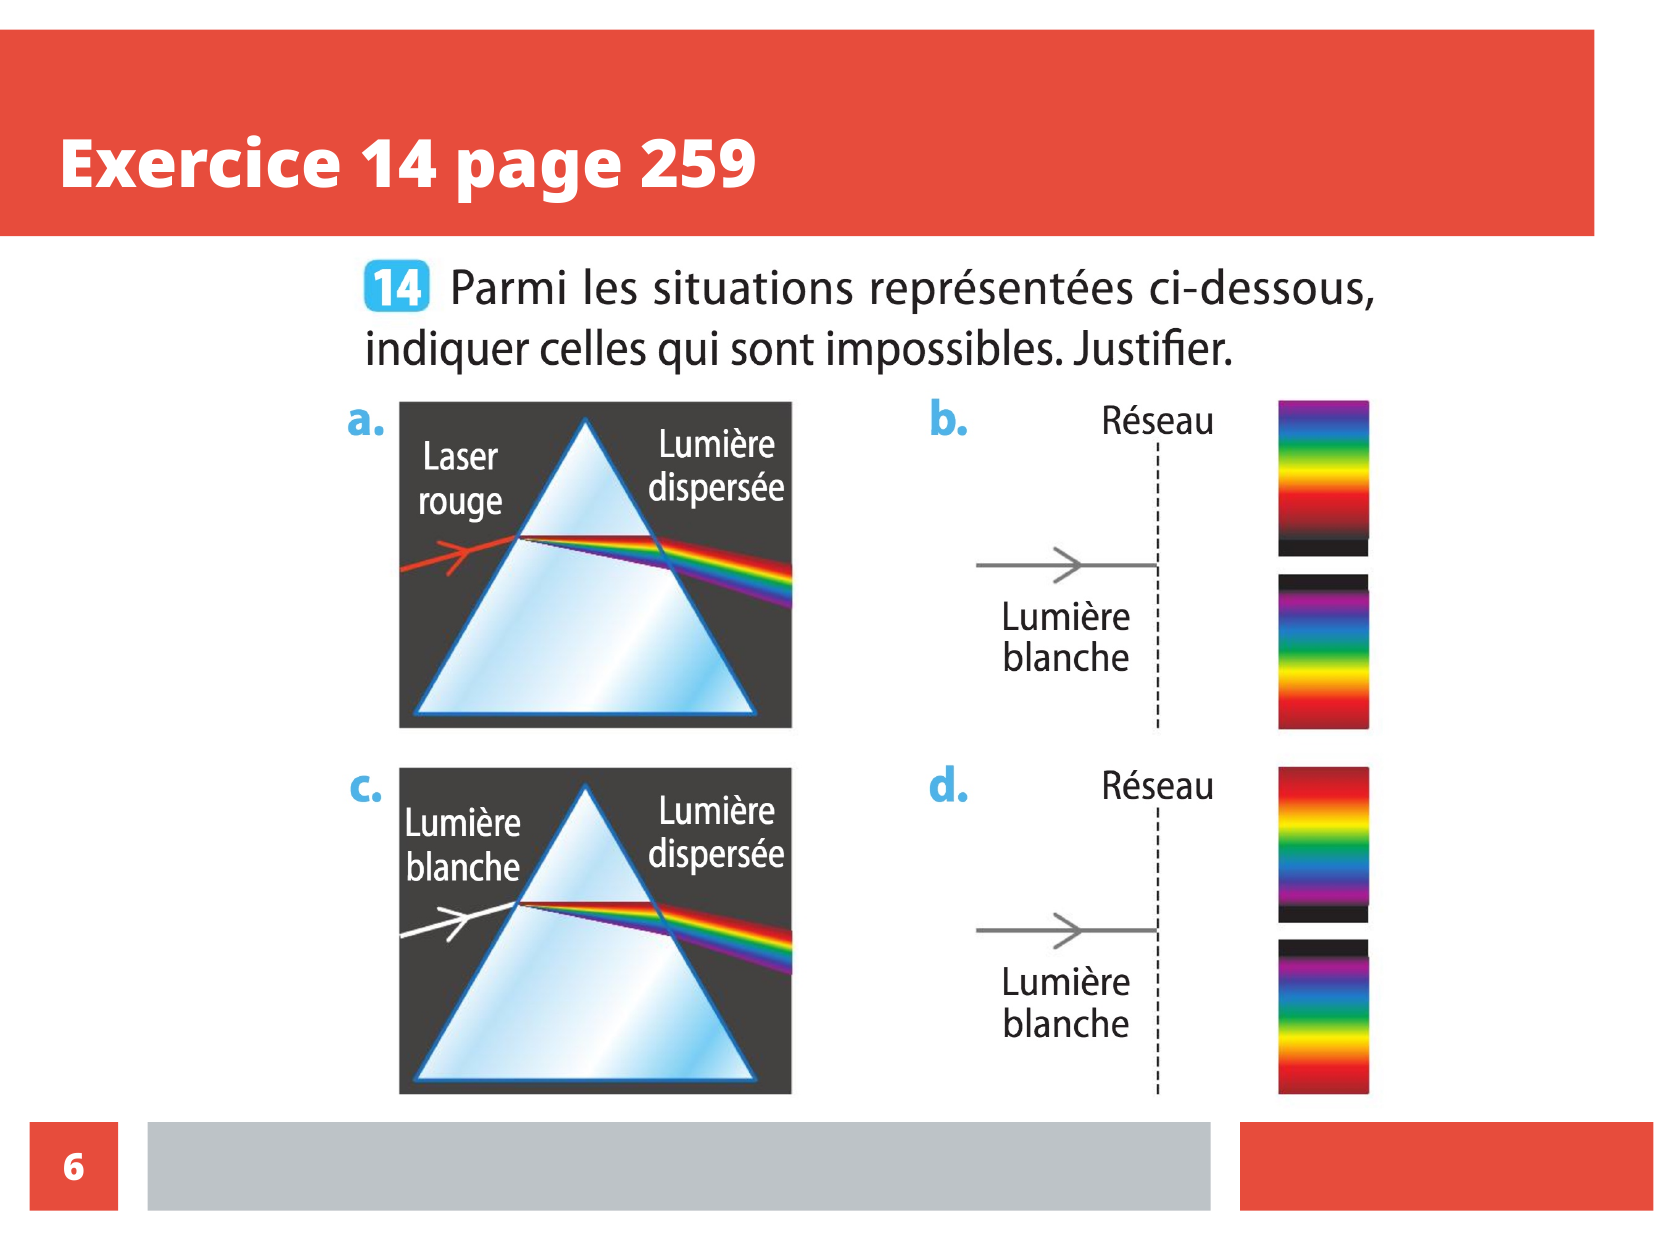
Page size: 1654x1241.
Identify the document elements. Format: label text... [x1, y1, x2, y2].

picture [342, 241, 1406, 1123]
title Exercice 14 page 259 [59, 59, 1595, 207]
